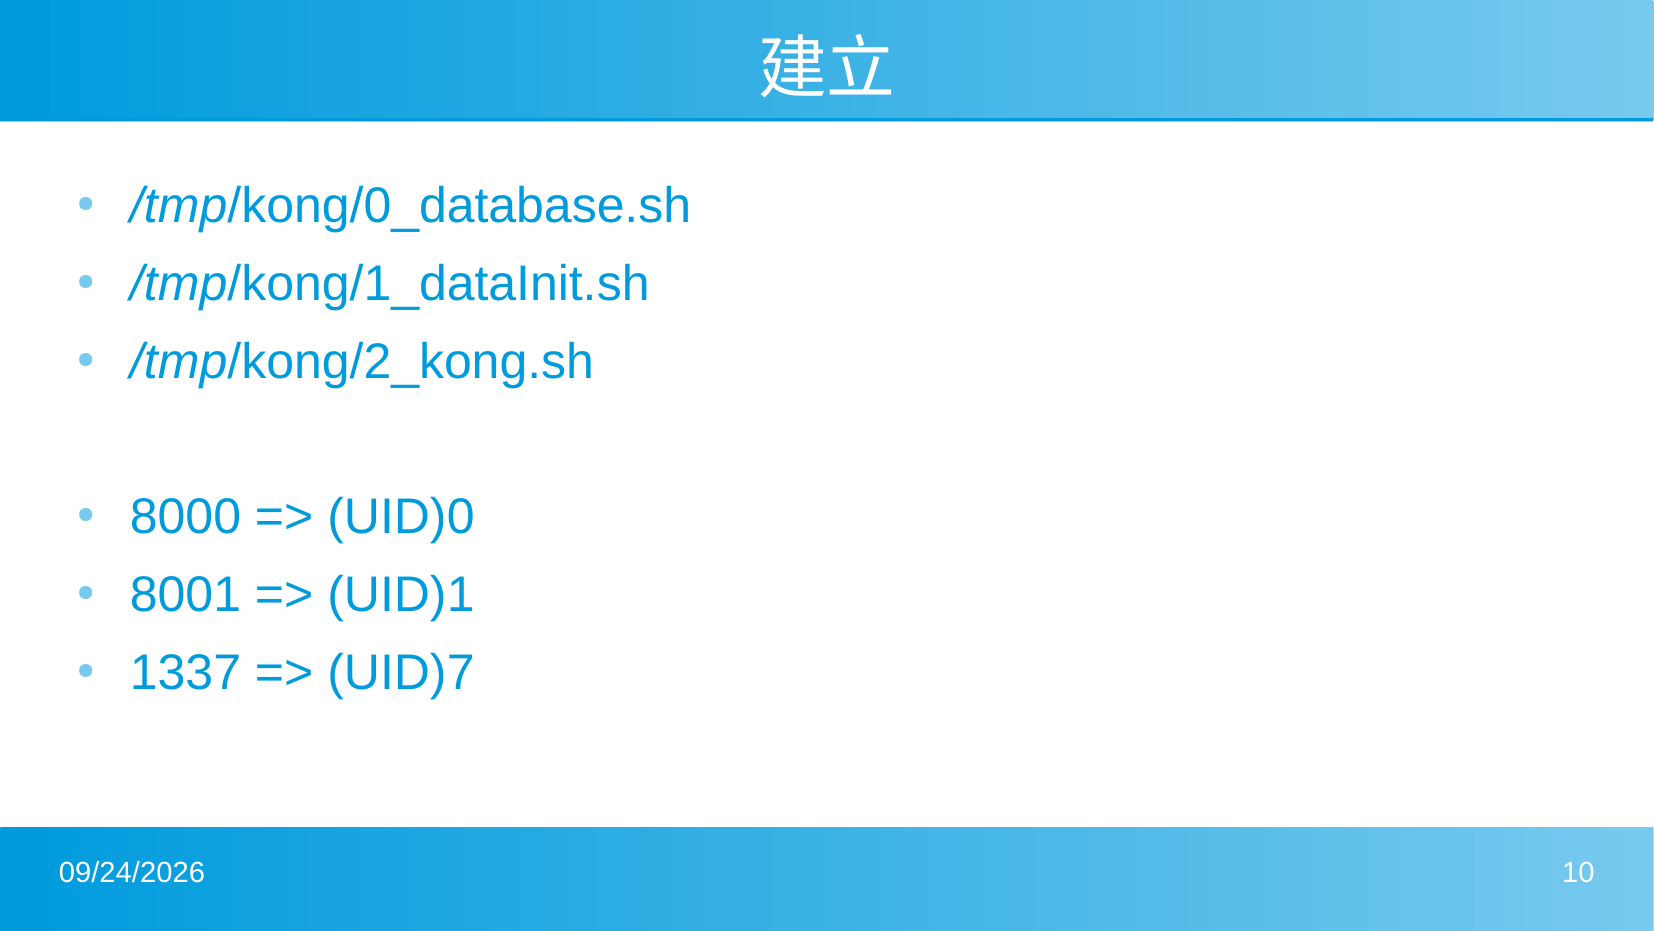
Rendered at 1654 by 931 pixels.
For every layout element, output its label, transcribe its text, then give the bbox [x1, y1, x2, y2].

title 建立 [59, 28, 1595, 109]
list /tmp/kong/0_database.sh /tmp/kong/1_dataInit.sh /tmp/kong/2_kong.sh 8000 => (UID)0 8001 => (UID)1 1337 => (UID)7 [59, 177, 1595, 768]
